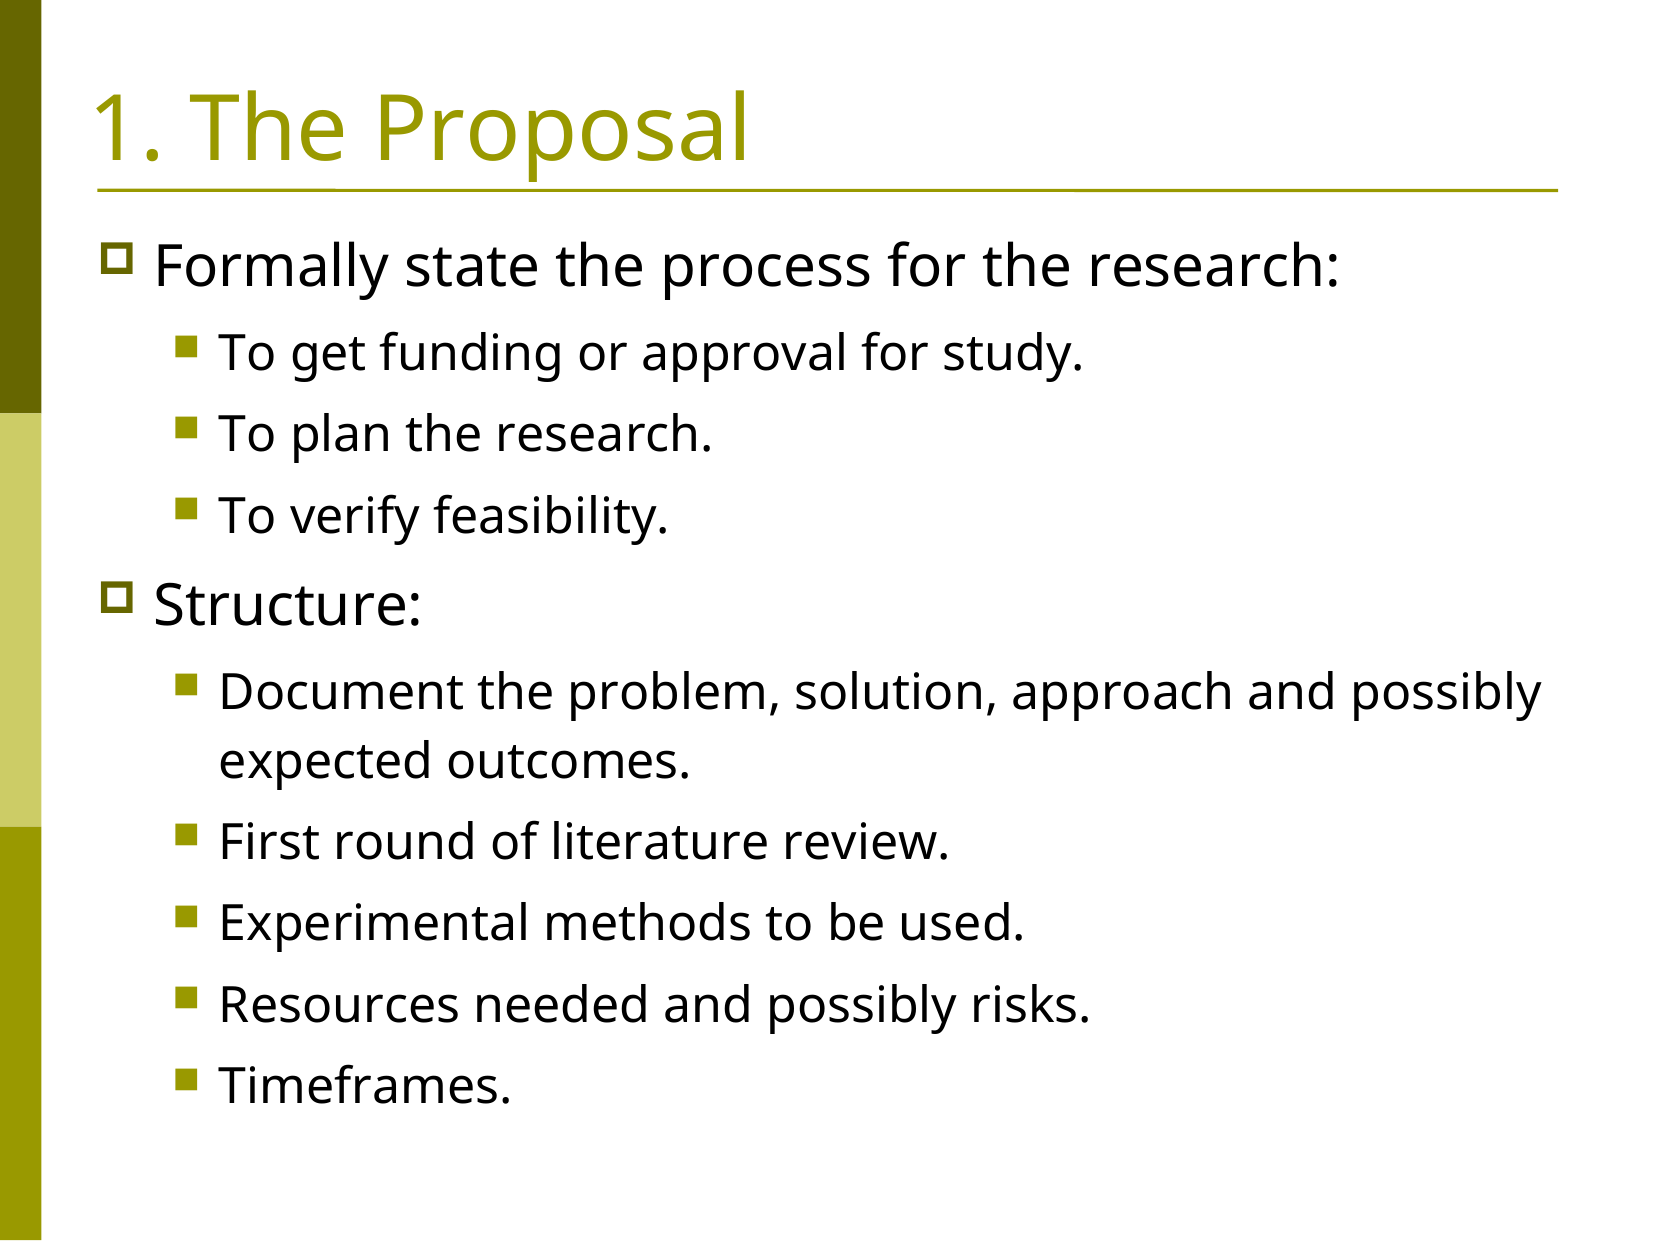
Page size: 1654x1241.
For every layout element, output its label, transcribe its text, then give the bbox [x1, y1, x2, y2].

title 1. The Proposal [88, 43, 1577, 207]
list Formally state the process for the research: To get funding or approval for study. To plan the research. To verify feasibility. Structure: Document the problem, solution, approach and possibly expected outcomes. First round of literature review. Experimental methods to be used. Resources needed and possibly risks. Timeframes. [82, 216, 1571, 1041]
